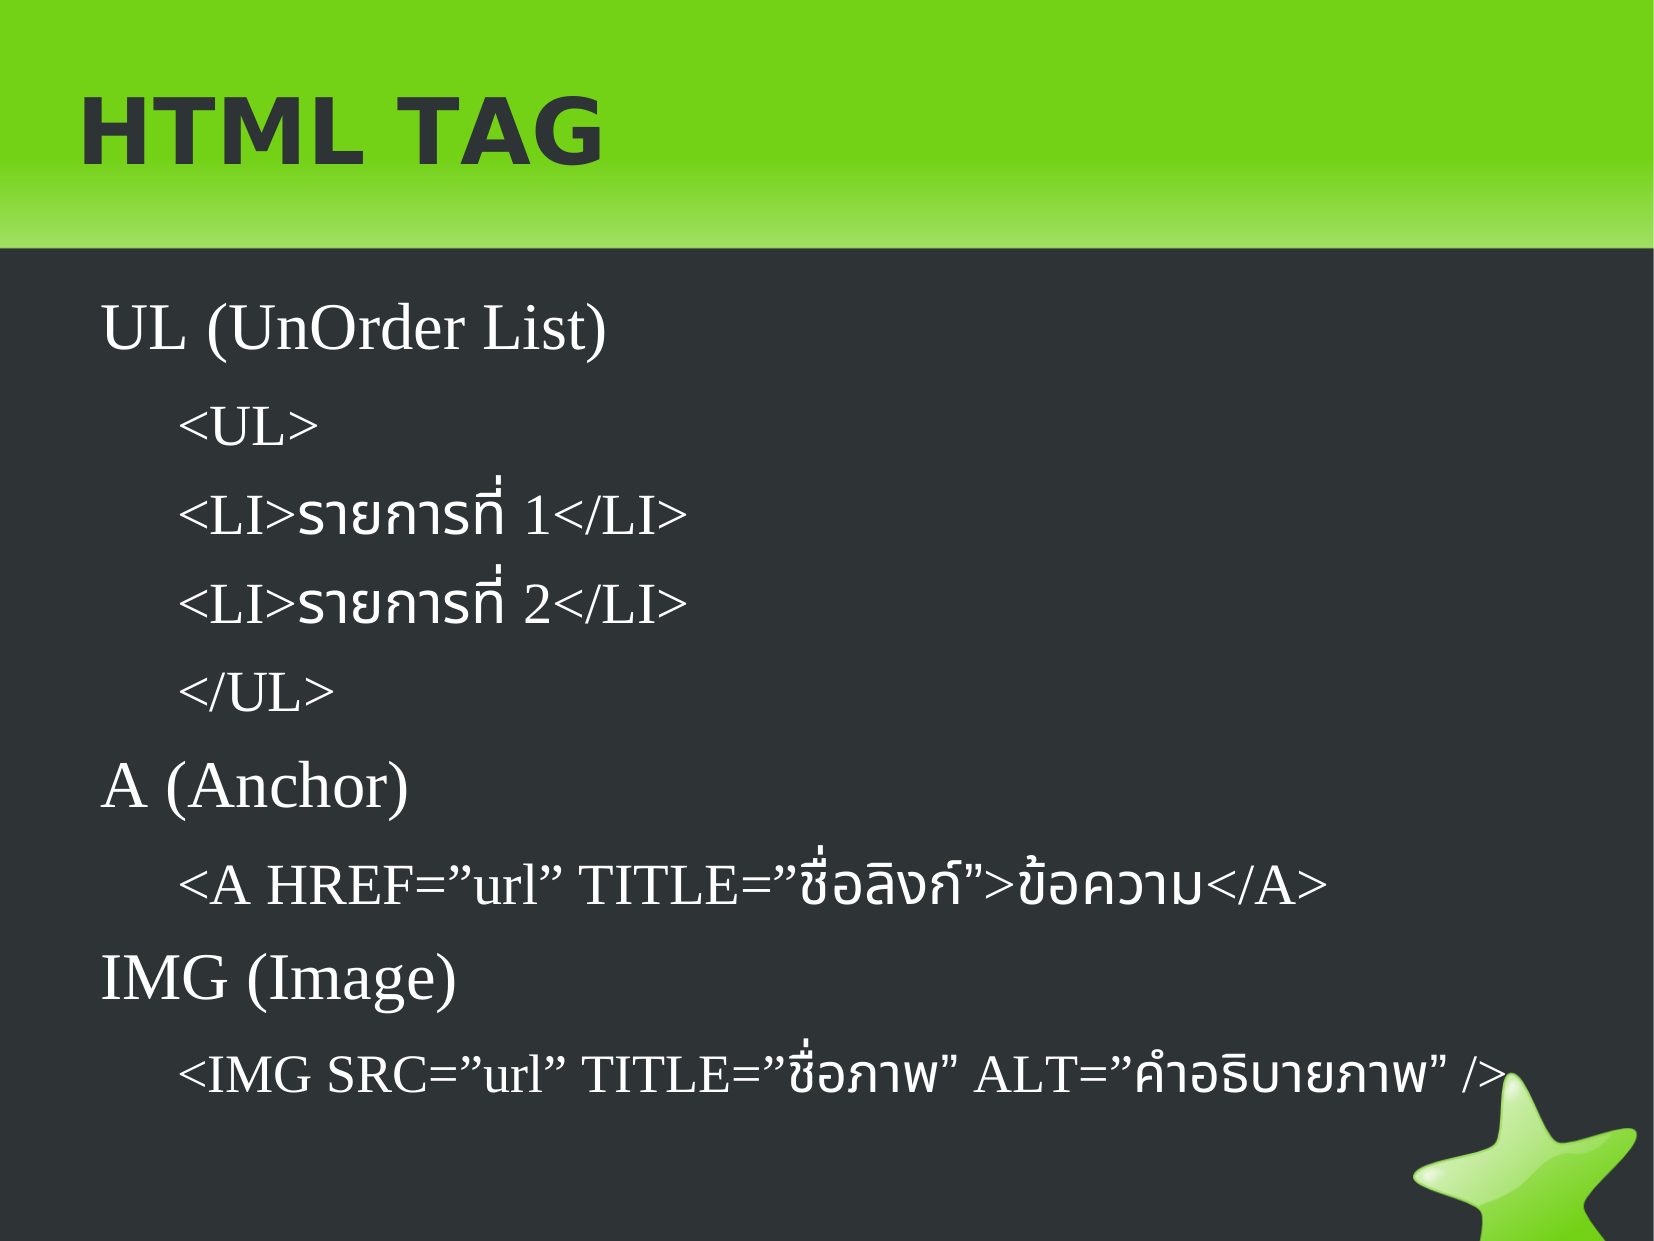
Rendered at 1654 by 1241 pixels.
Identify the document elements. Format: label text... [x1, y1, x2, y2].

list UL (UnOrder List) <UL> <LI>รายการที่ 1</LI> <LI>รายการที่ 2</LI> </UL> A (Anchor) <A HREF=”url” TITLE=”ชื่อลิงก์”>ข้อความ</A> IMG (Image) <IMG SRC=”url” TITLE=”ชื่อภาพ” ALT=”คำอธิบายภาพ” /> [82, 290, 1571, 1166]
picture [0, 0, 1654, 1241]
title HTML TAG [76, 36, 1565, 229]
